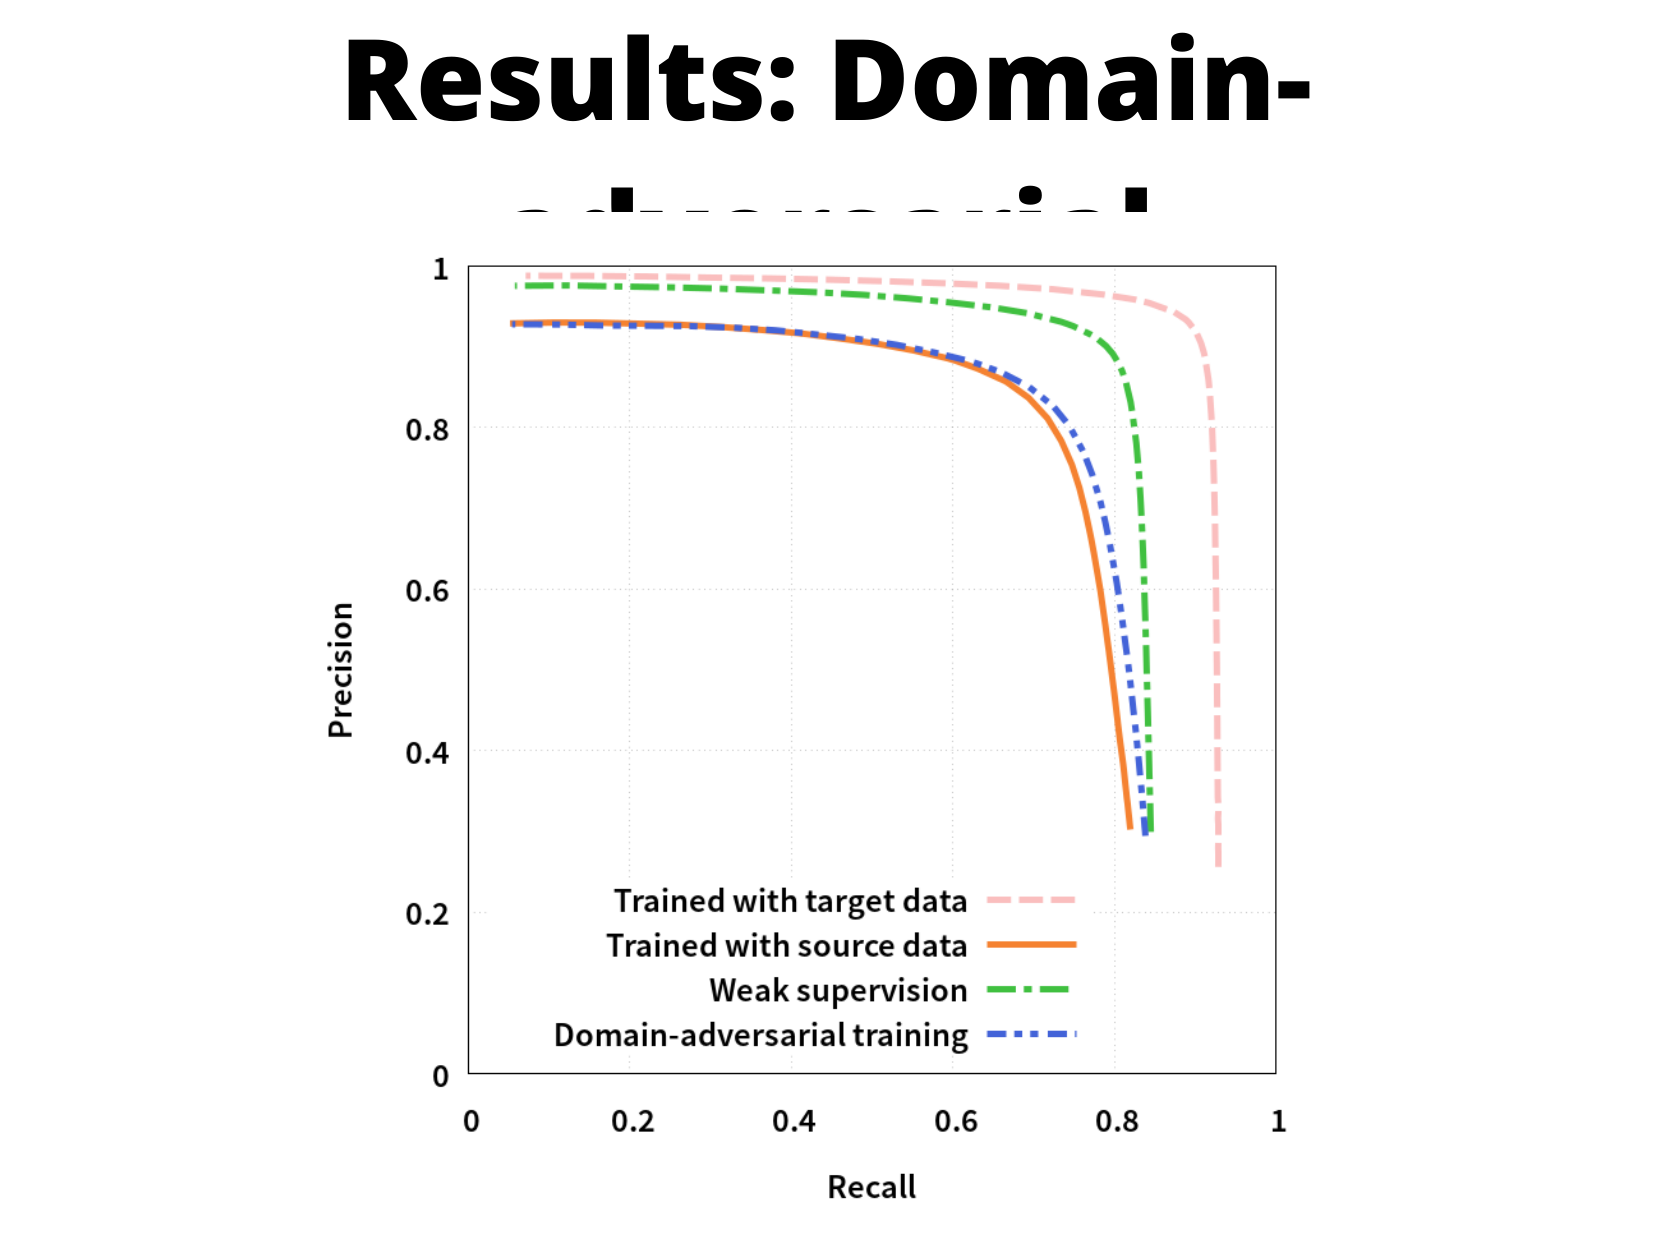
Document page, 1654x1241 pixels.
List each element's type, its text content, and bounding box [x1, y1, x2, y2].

title Results: Domain-adversarial [82, 49, 1571, 257]
picture [307, 212, 1329, 1234]
